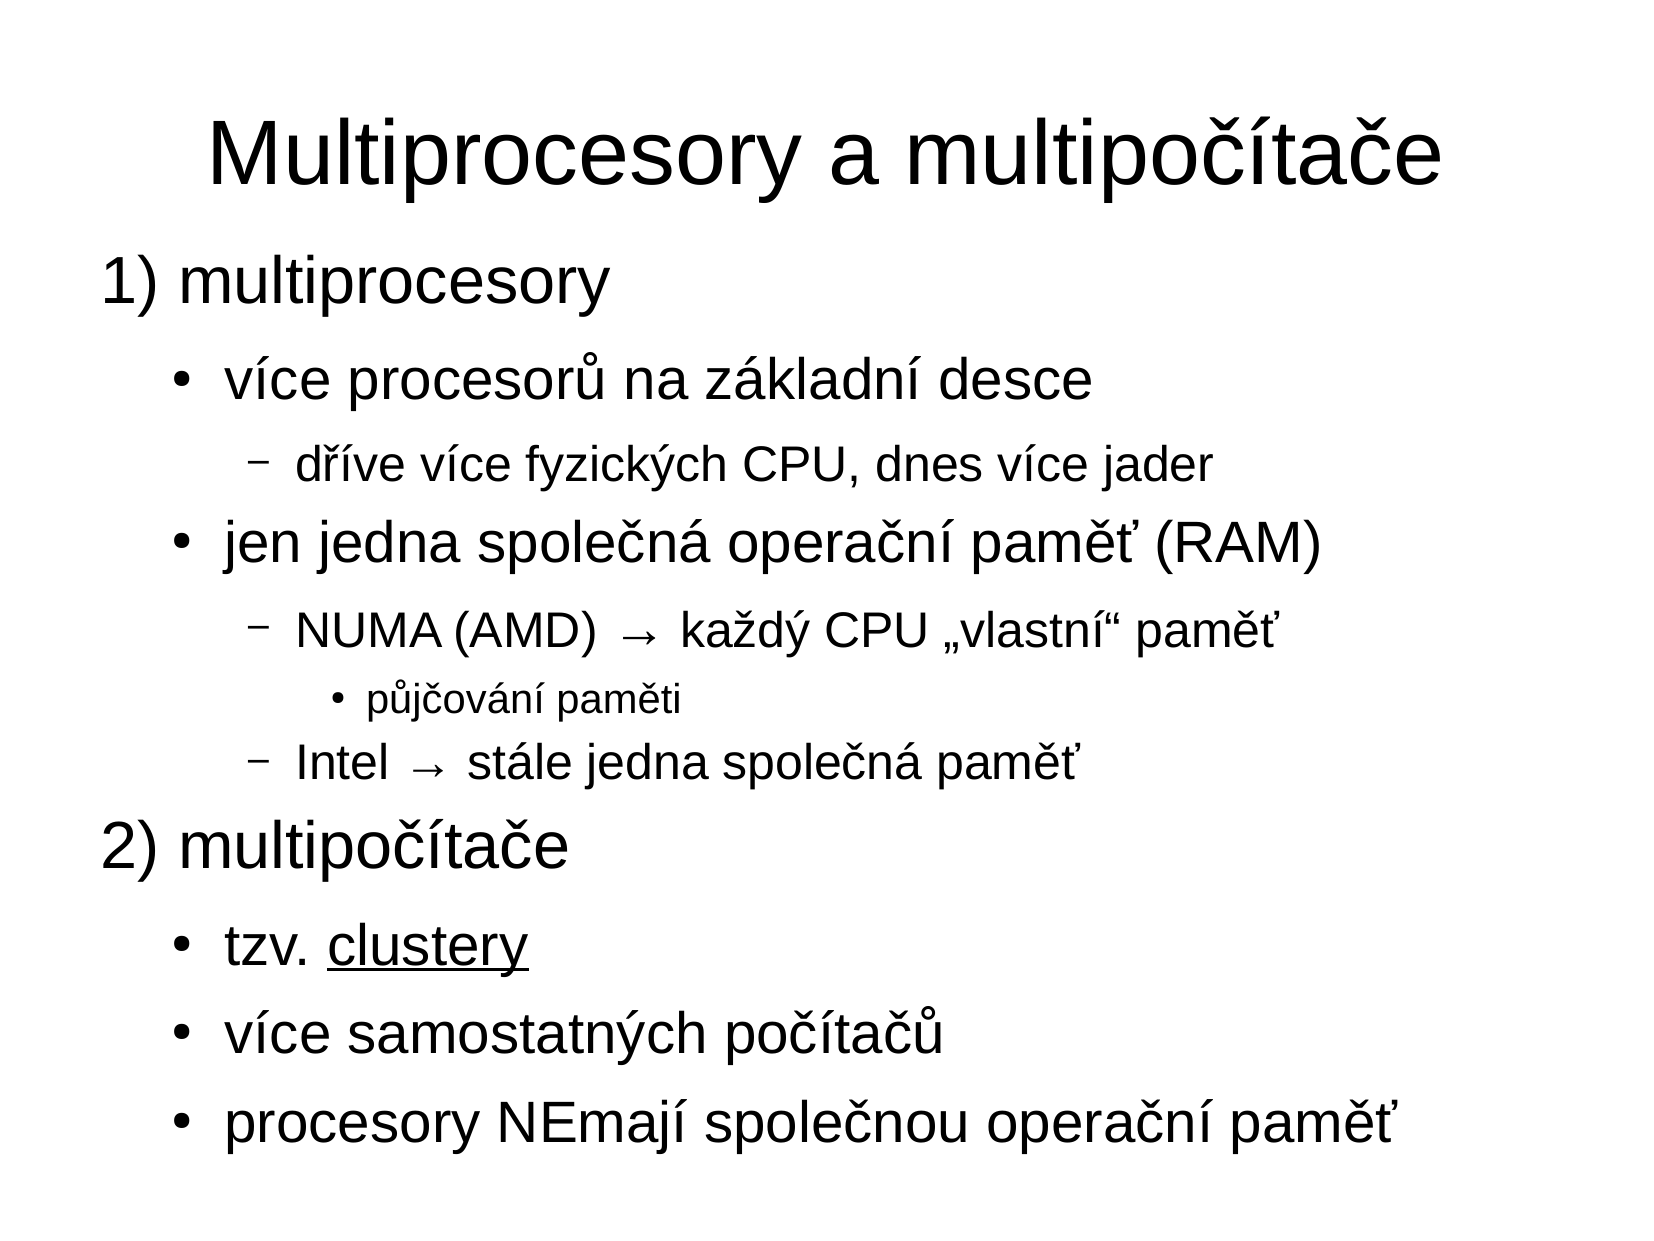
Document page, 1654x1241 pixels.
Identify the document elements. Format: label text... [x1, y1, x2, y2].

list multiprocesory více procesorů na základní desce dříve více fyzických CPU, dnes více jader jen jedna společná operační paměť (RAM) NUMA (AMD) → každý CPU „vlastní“ paměť půjčování paměti Intel → stále jedna společná paměť multipočítače tzv. clustery více samostatných počítačů procesory NEmají společnou operační paměť [82, 242, 1571, 1155]
title Multiprocesory a multipočítače [82, 56, 1571, 242]
